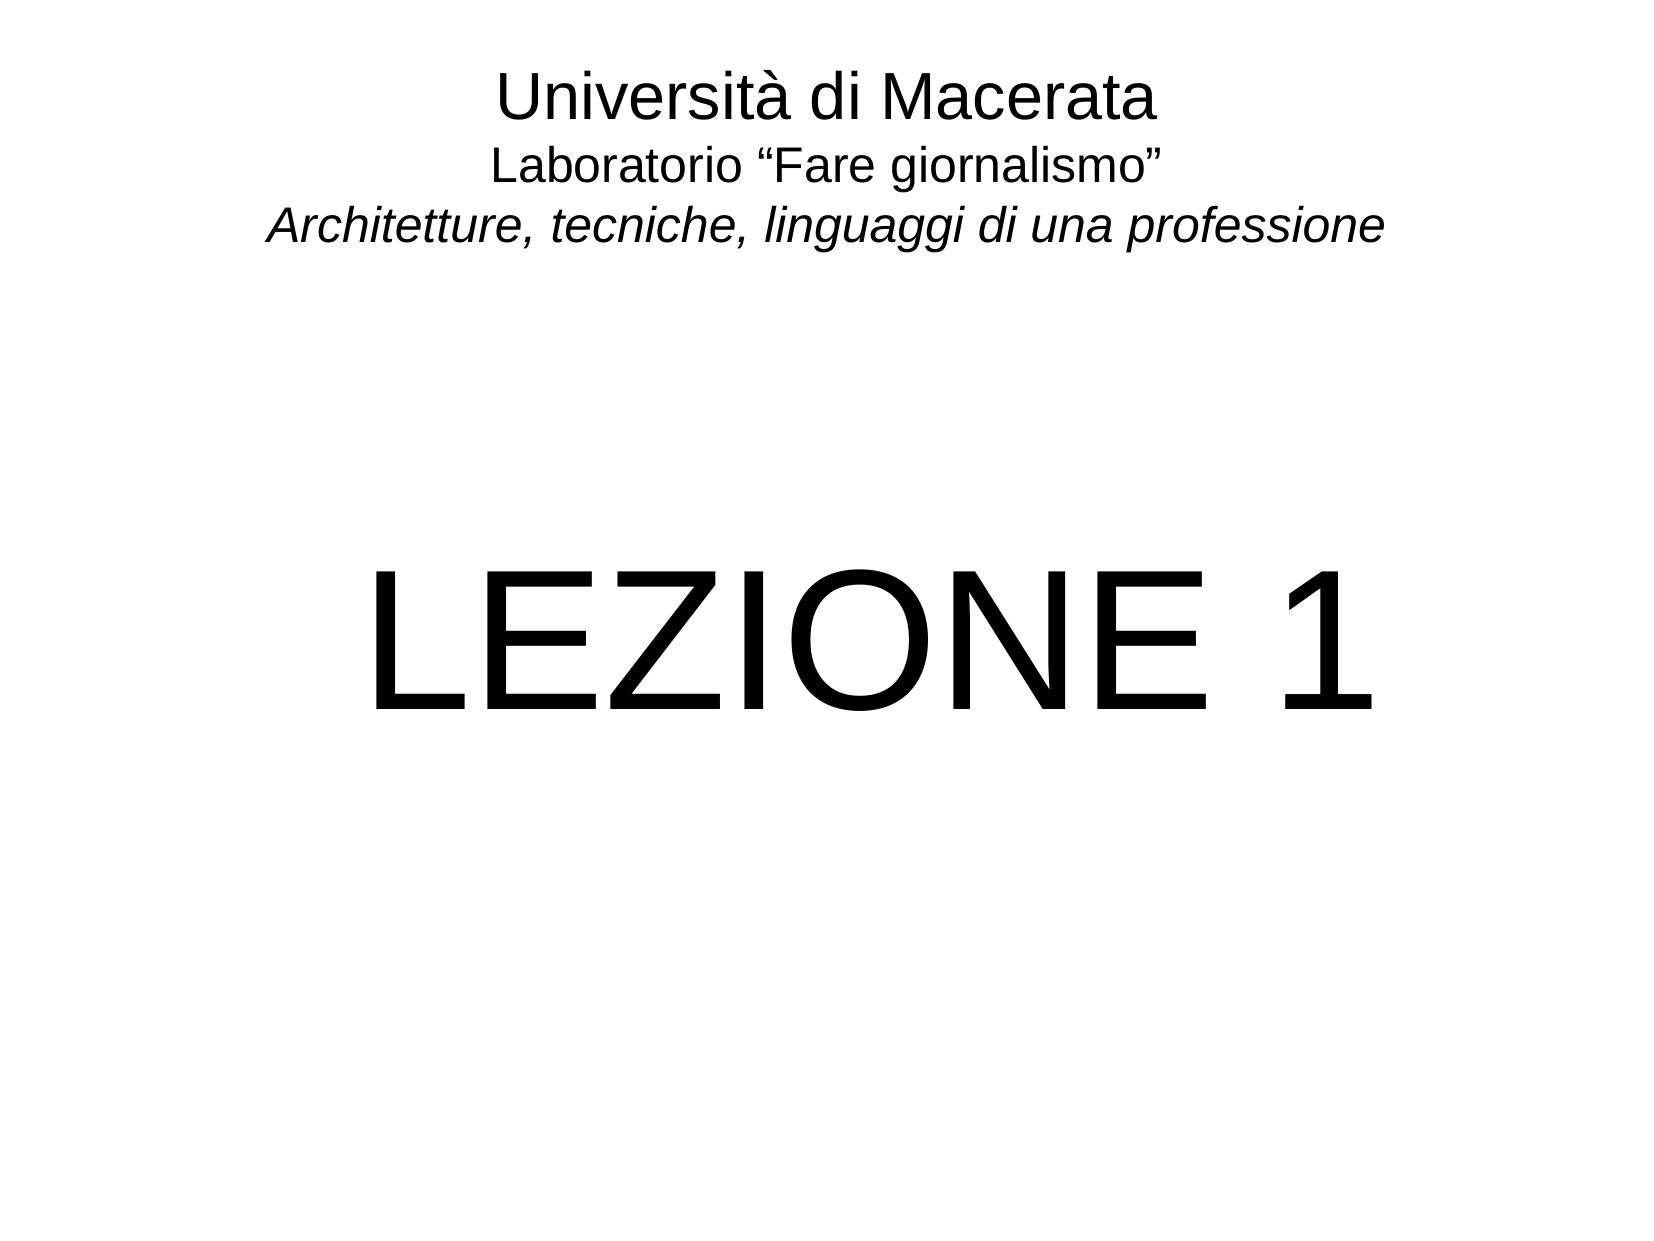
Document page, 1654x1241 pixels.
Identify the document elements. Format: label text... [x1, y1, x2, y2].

list LEZIONE 1 [82, 290, 1571, 1109]
title Università di Macerata Laboratorio “Fare giornalismo” Architetture, tecniche, linguaggi di una professione [82, 49, 1571, 257]
